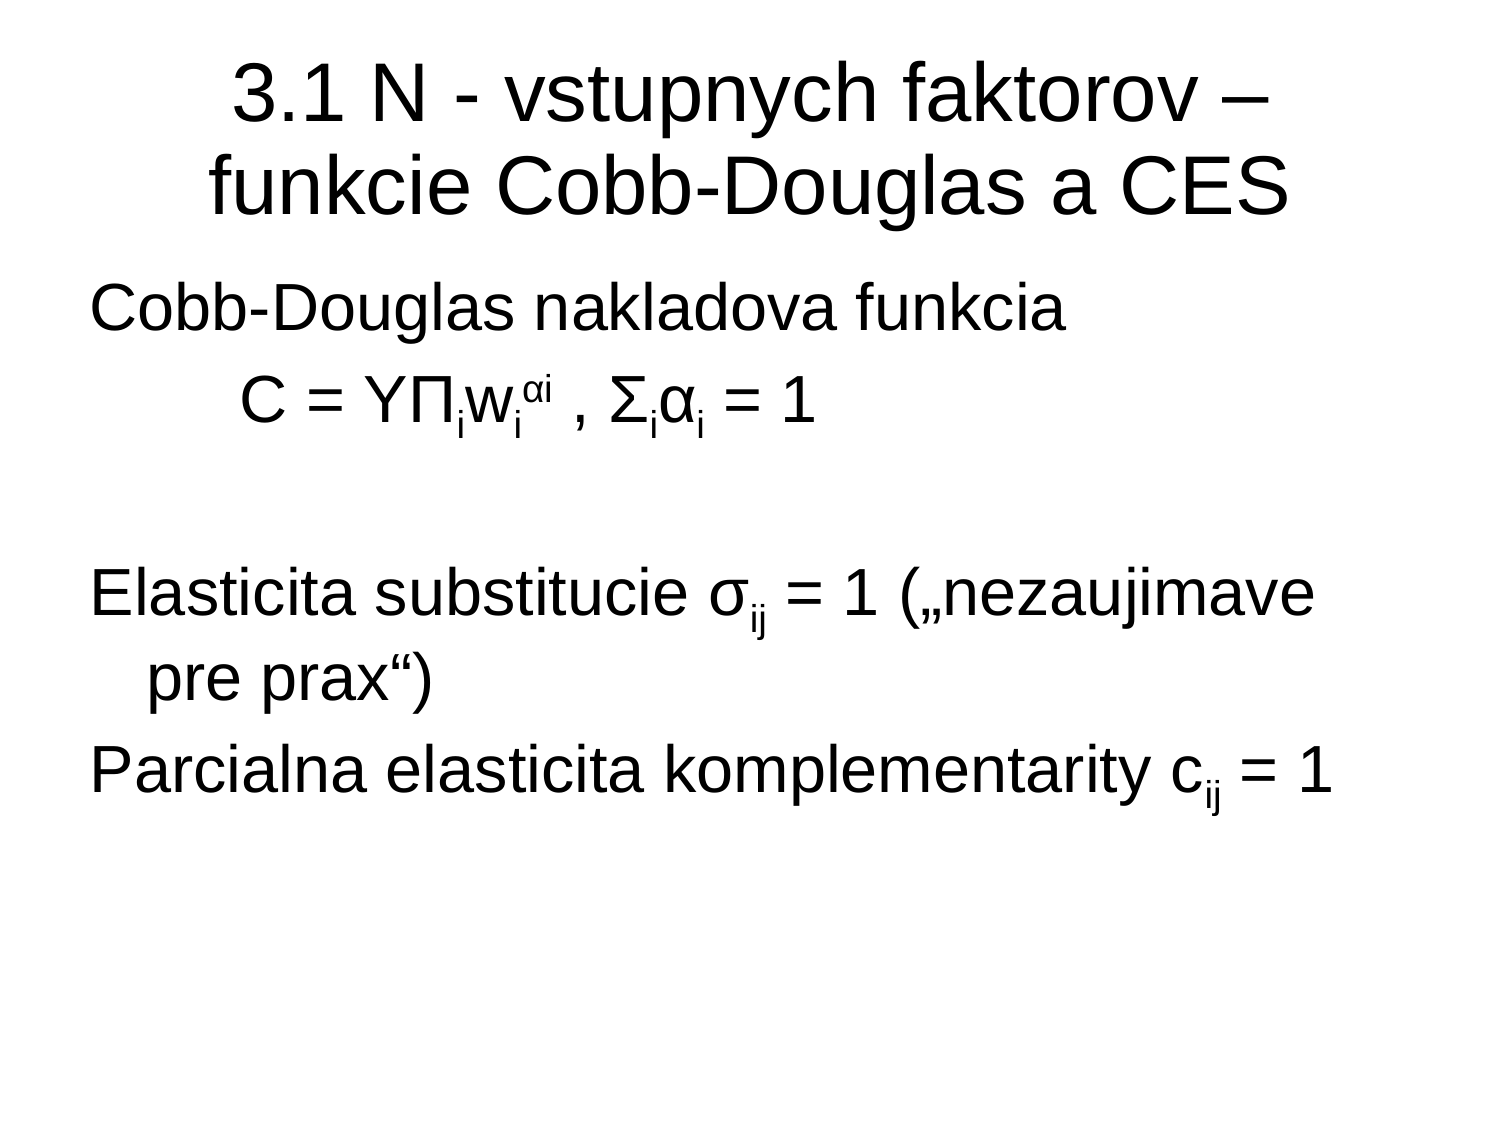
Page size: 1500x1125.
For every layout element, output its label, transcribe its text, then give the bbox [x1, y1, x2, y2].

list Cobb-Douglas nakladova funkcia C = YΠiwiαi , Σiαi = 1 Elasticita substitucie σij = 1 („nezaujimave pre prax“) Parcialna elasticita komplementarity cij = 1 [75, 262, 1426, 1006]
title 3.1 N - vstupnych faktorov – funkcie Cobb-Douglas a CES [75, 31, 1426, 247]
